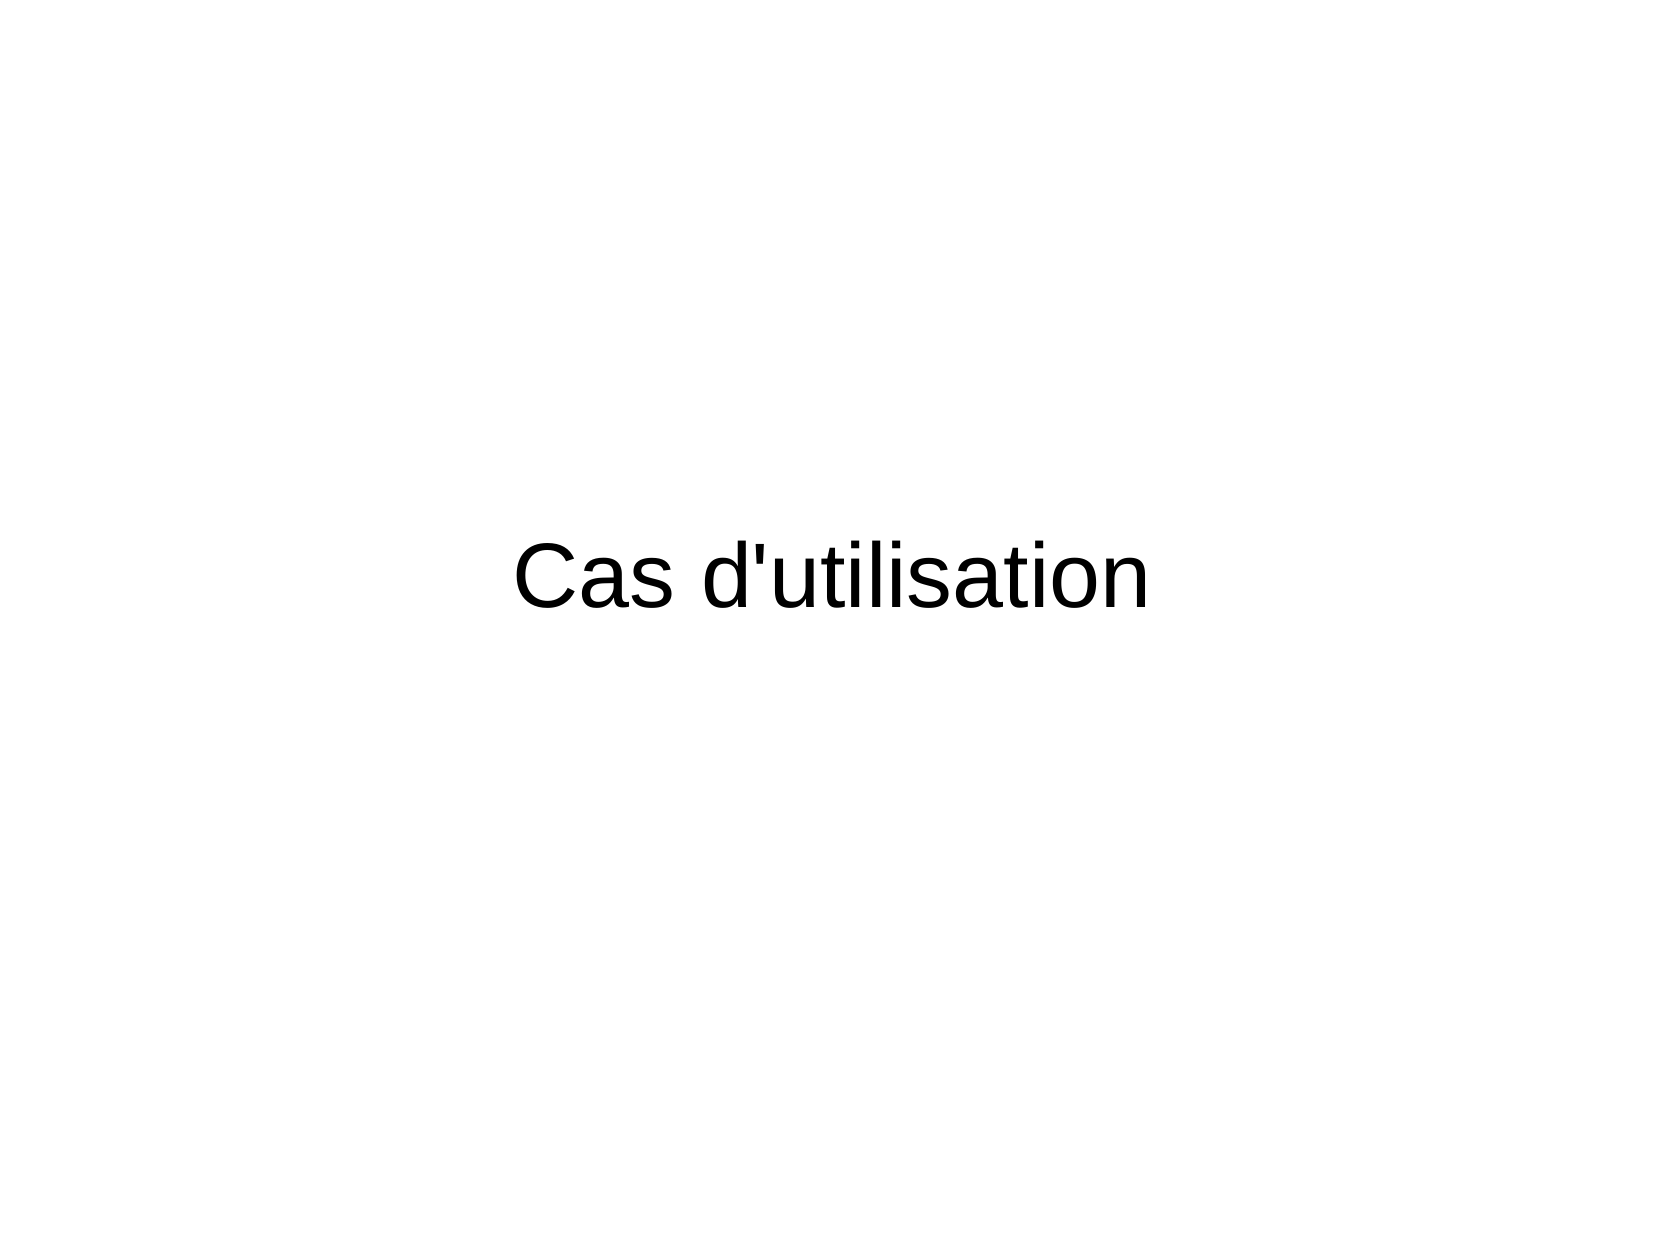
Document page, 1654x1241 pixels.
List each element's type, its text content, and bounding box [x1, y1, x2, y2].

title Cas d'utilisation [88, 472, 1577, 680]
